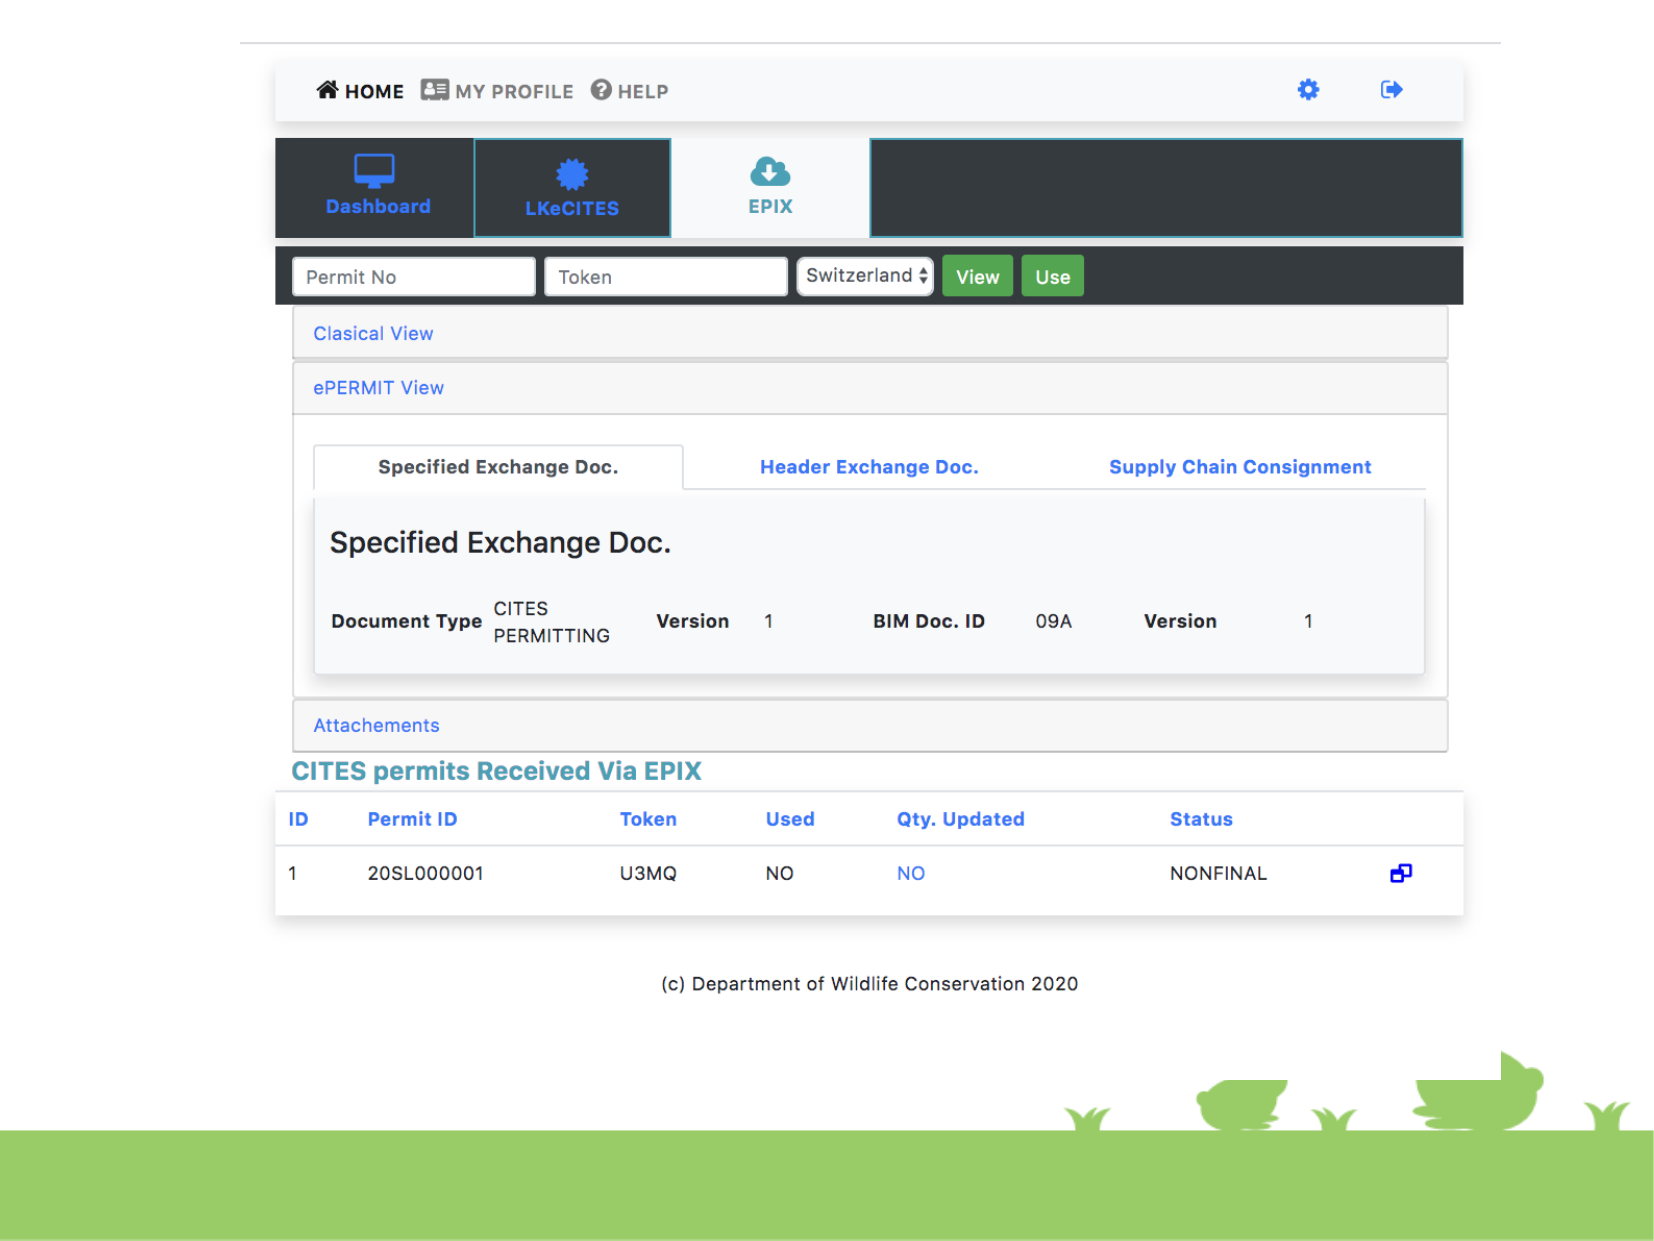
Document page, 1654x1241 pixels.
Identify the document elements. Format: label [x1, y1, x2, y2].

picture [240, 40, 1501, 1081]
